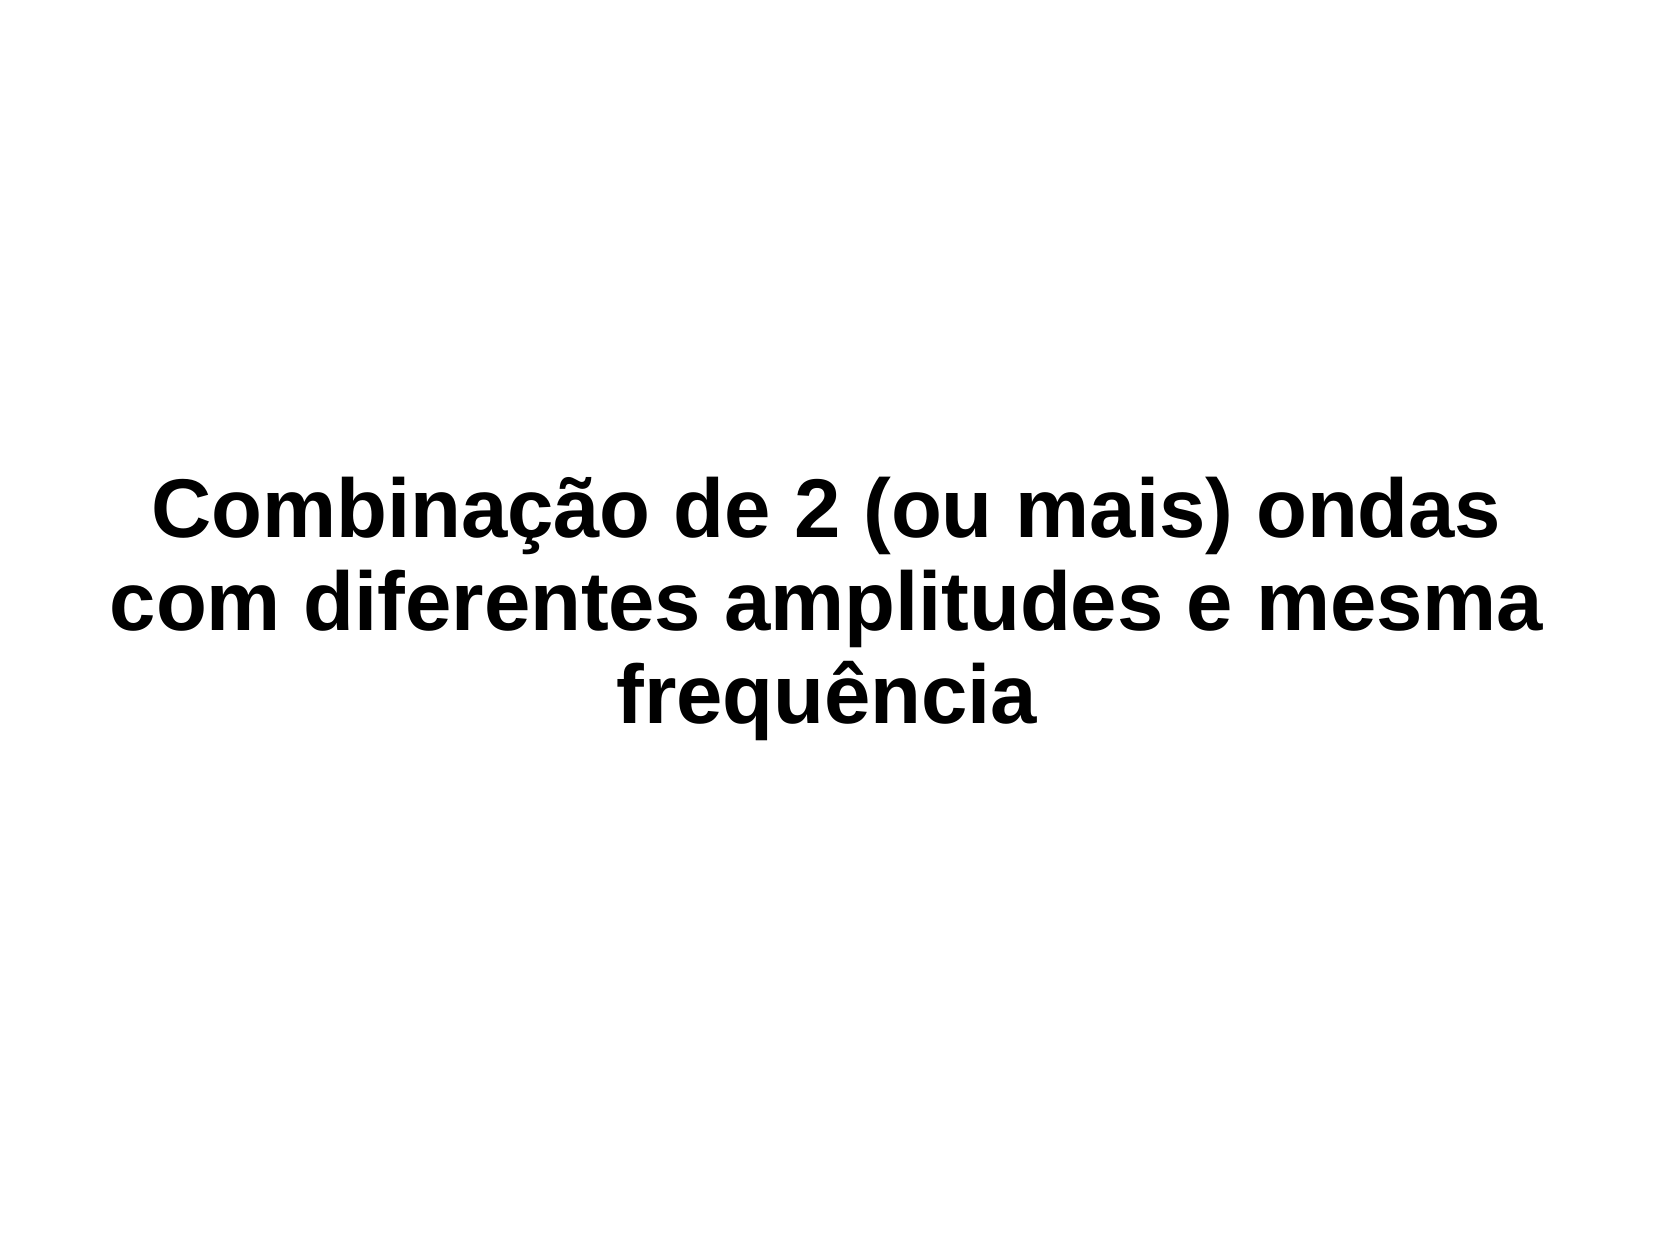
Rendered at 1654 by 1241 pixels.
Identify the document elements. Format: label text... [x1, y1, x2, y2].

title Combinação de 2 (ou mais) ondas com diferentes amplitudes e mesma frequência [82, 462, 1571, 742]
